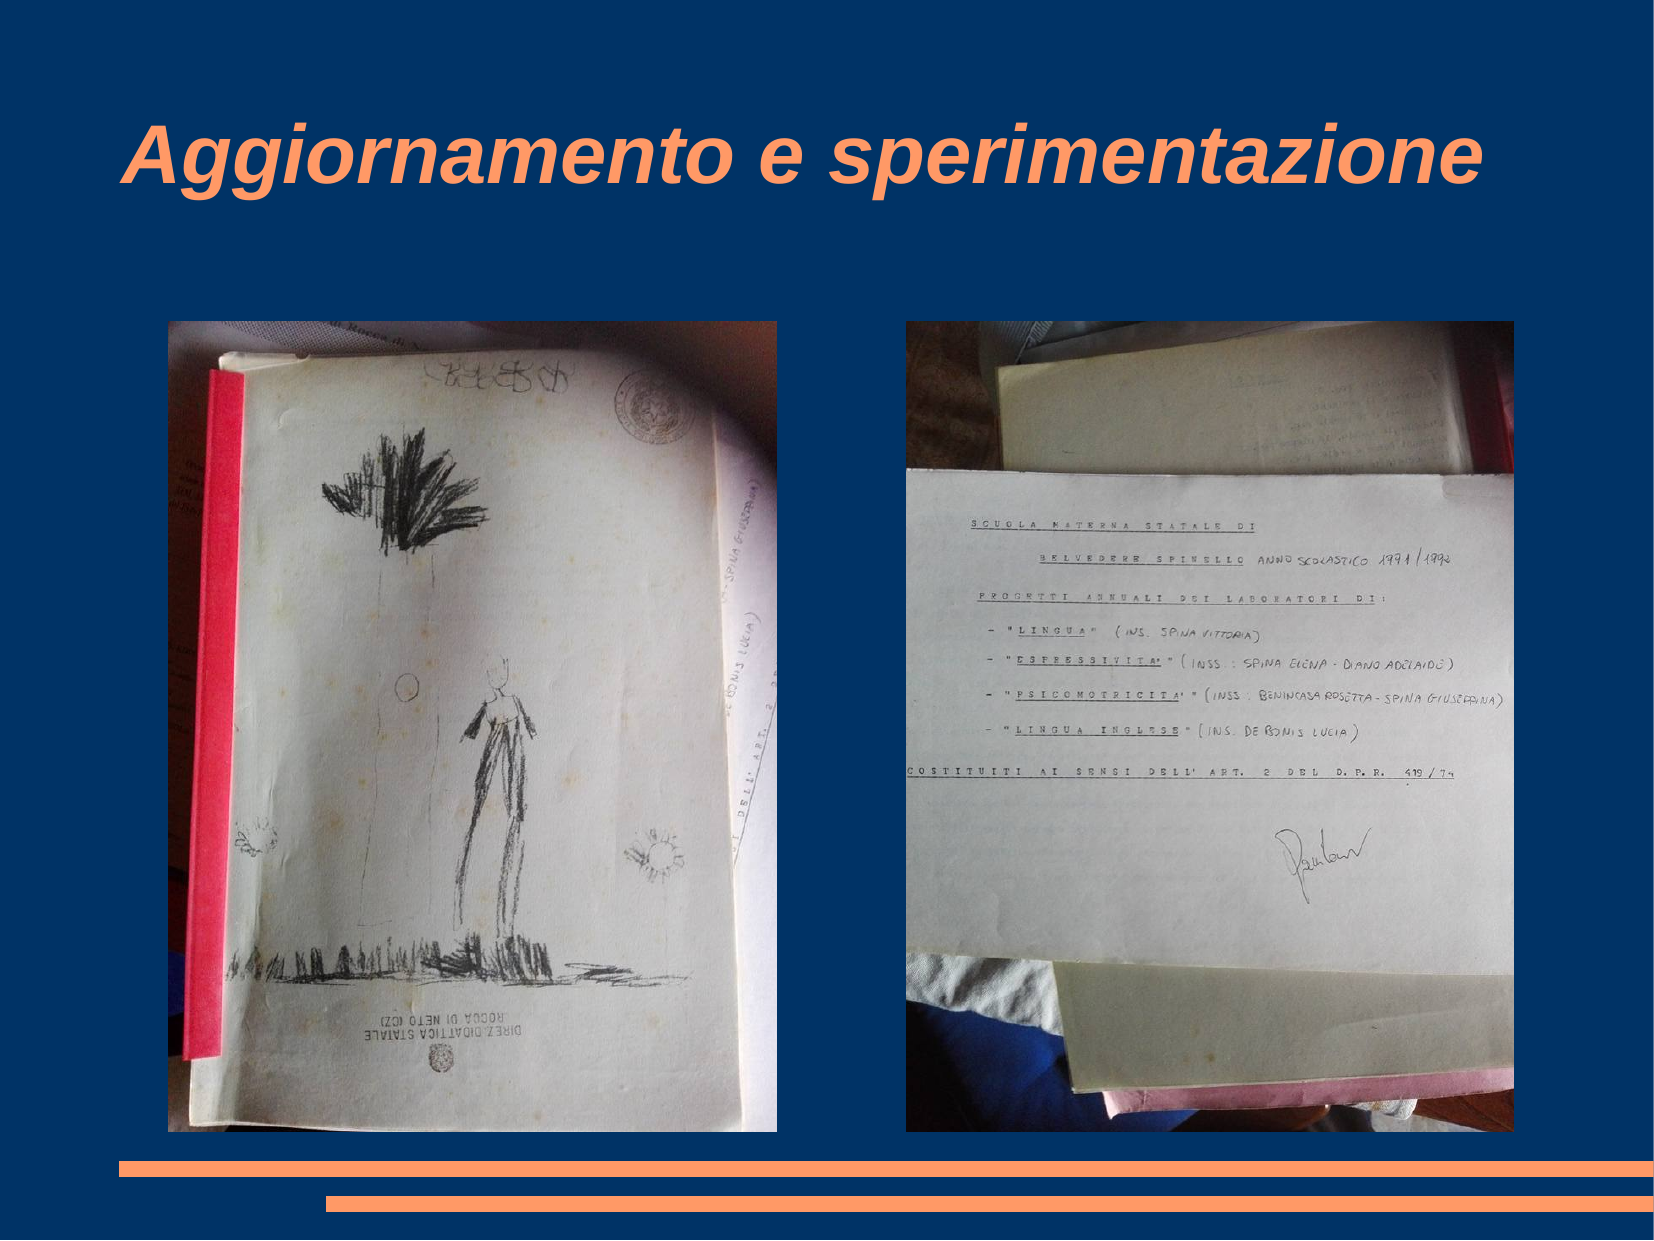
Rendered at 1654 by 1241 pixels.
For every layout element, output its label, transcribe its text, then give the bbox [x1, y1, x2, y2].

title Aggiornamento e sperimentazione [121, 46, 1534, 254]
picture [168, 322, 777, 1132]
picture [906, 322, 1514, 1132]
